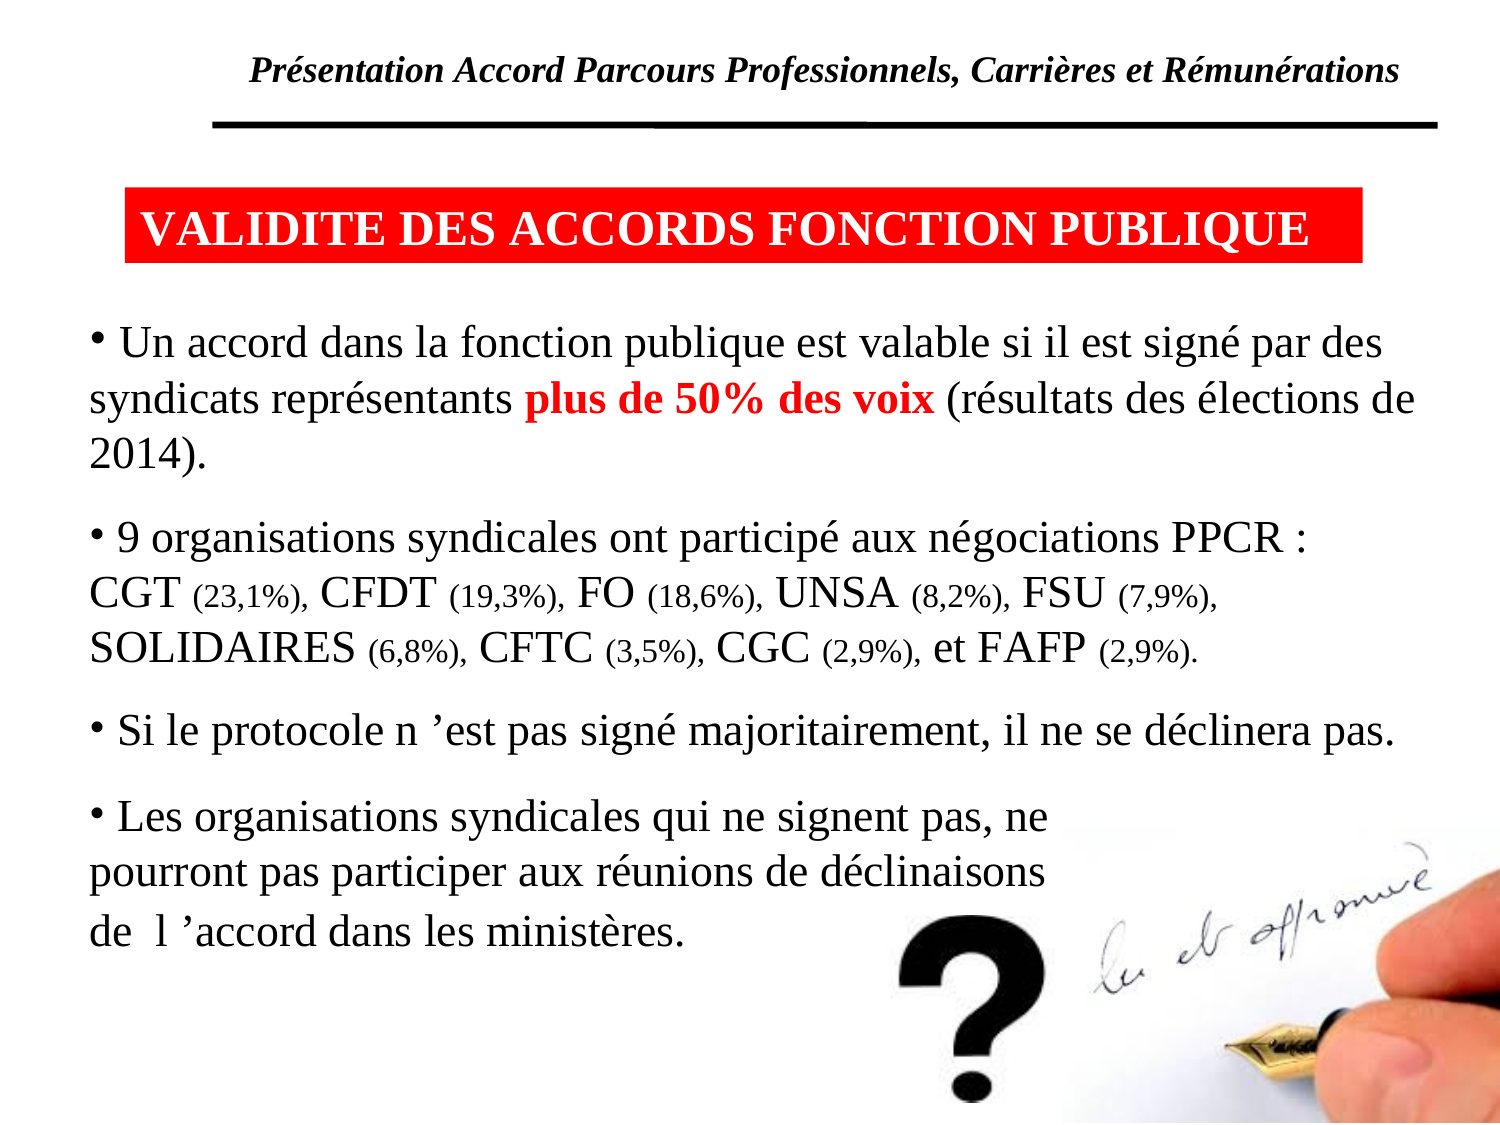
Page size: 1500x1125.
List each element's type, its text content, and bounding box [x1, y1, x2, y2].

text_box Présentation Accord Parcours Professionnels, Carrières et Rémunérations [174, 37, 1476, 100]
text_box Un accord dans la fonction publique est valable si il est signé par des syndicats représentants plus de 50% des voix (résultats des élections de 2014). 9 organisations syndicales ont participé aux négociations PPCR : CGT (23,1%), CFDT (19,3%), FO (18,6%), UNSA (8,2%), FSU (7,9%), SOLIDAIRES (6,8%), CFTC (3,5%), CGC (2,9%), et FAFP (2,9%). Si le protocole n ’est pas signé majoritairement, il ne se déclinera pas. Les organisations syndicales qui ne signent pas, ne pourront pas participer aux réunions de déclinaisons de l ’accord dans les ministères. [74, 299, 1450, 964]
text_box VALIDITE DES ACCORDS FONCTION PUBLIQUE [124, 187, 1363, 263]
picture [885, 826, 1500, 1123]
